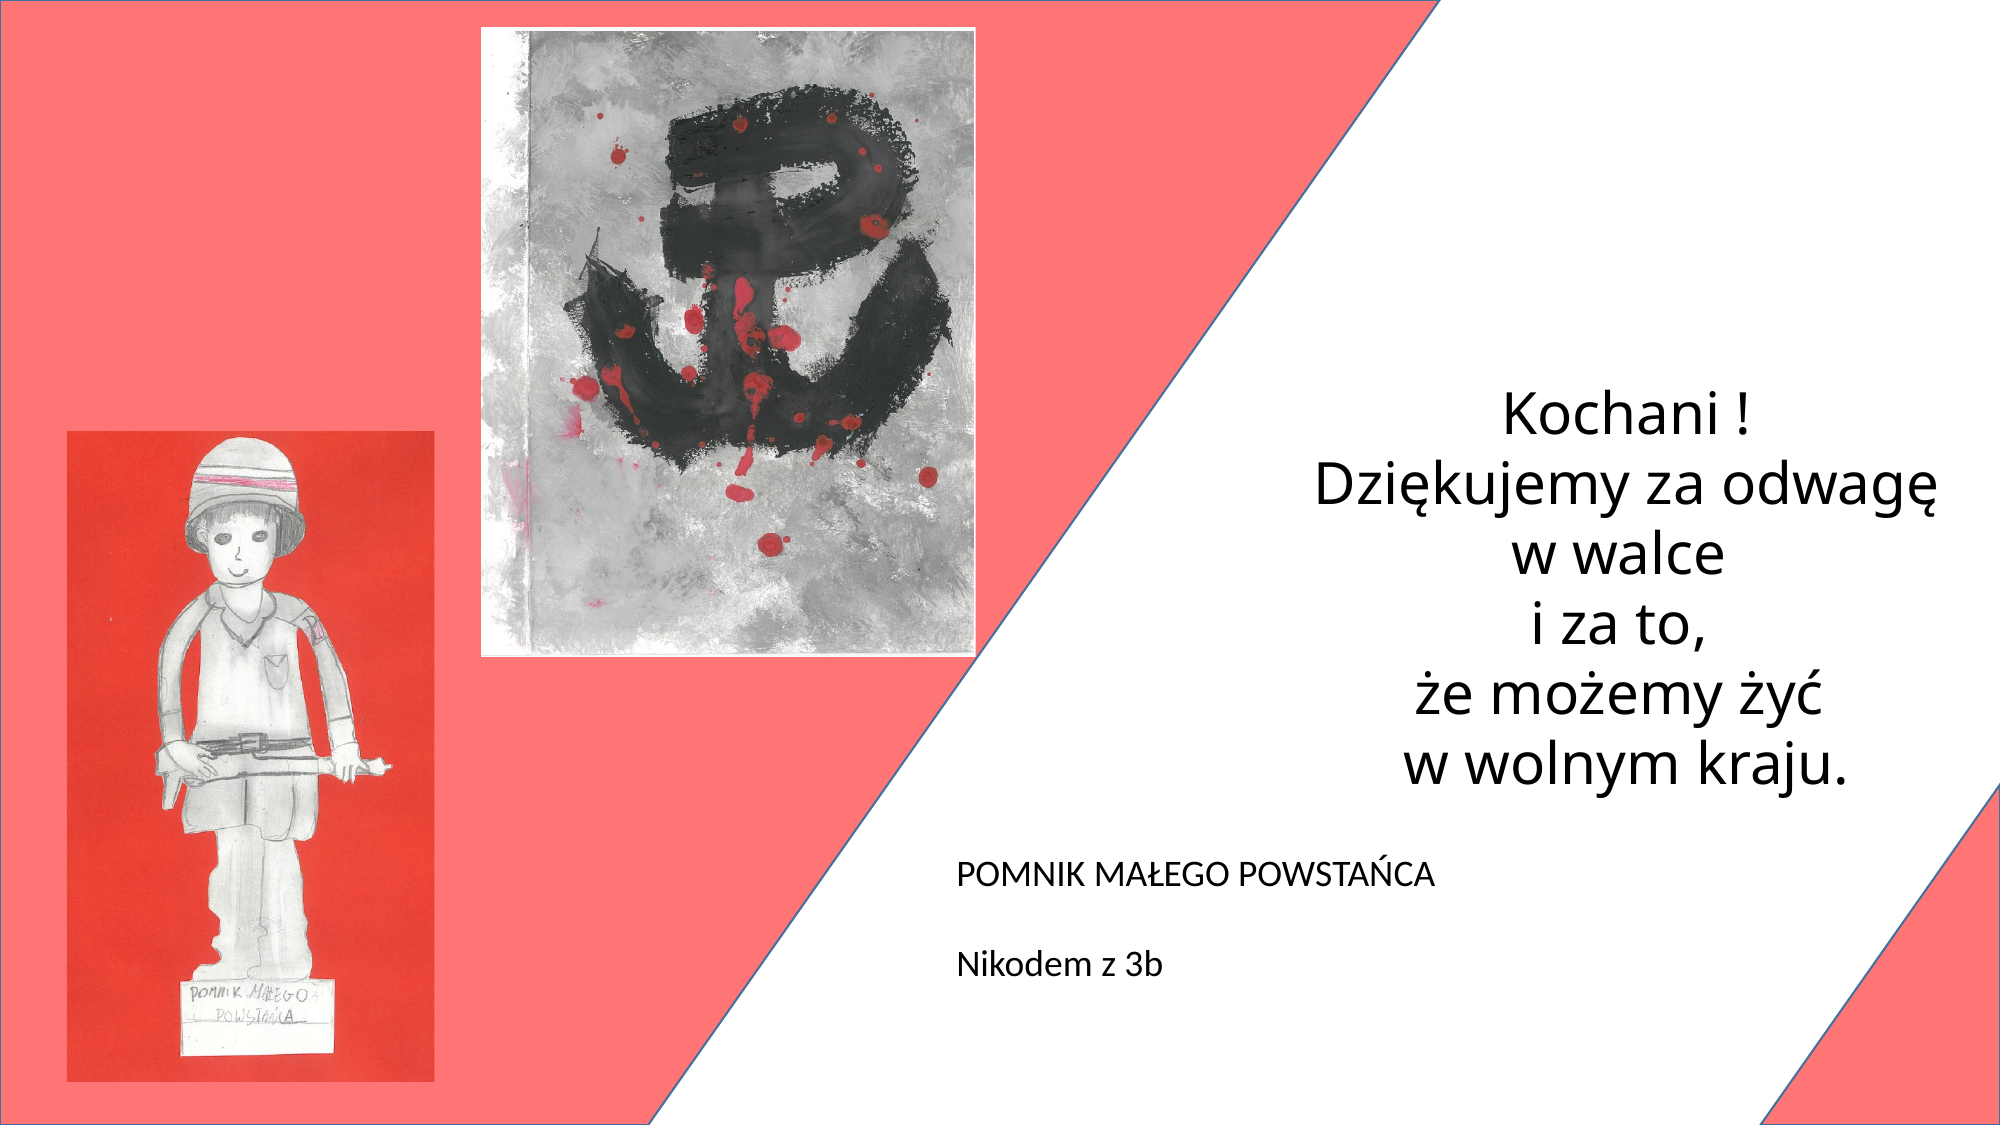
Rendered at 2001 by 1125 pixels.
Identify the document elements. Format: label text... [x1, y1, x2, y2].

picture [66, 431, 435, 1082]
text_box Kochani ! Dziękujemy za odwagę w walce i za to, że możemy żyć w wolnym kraju. [1293, 368, 1960, 808]
text_box [0, 0, 2000, 1125]
picture [481, 27, 976, 657]
text_box POMNIK MAŁEGO POWSTAŃCA Nikodem z 3b [941, 841, 1720, 994]
